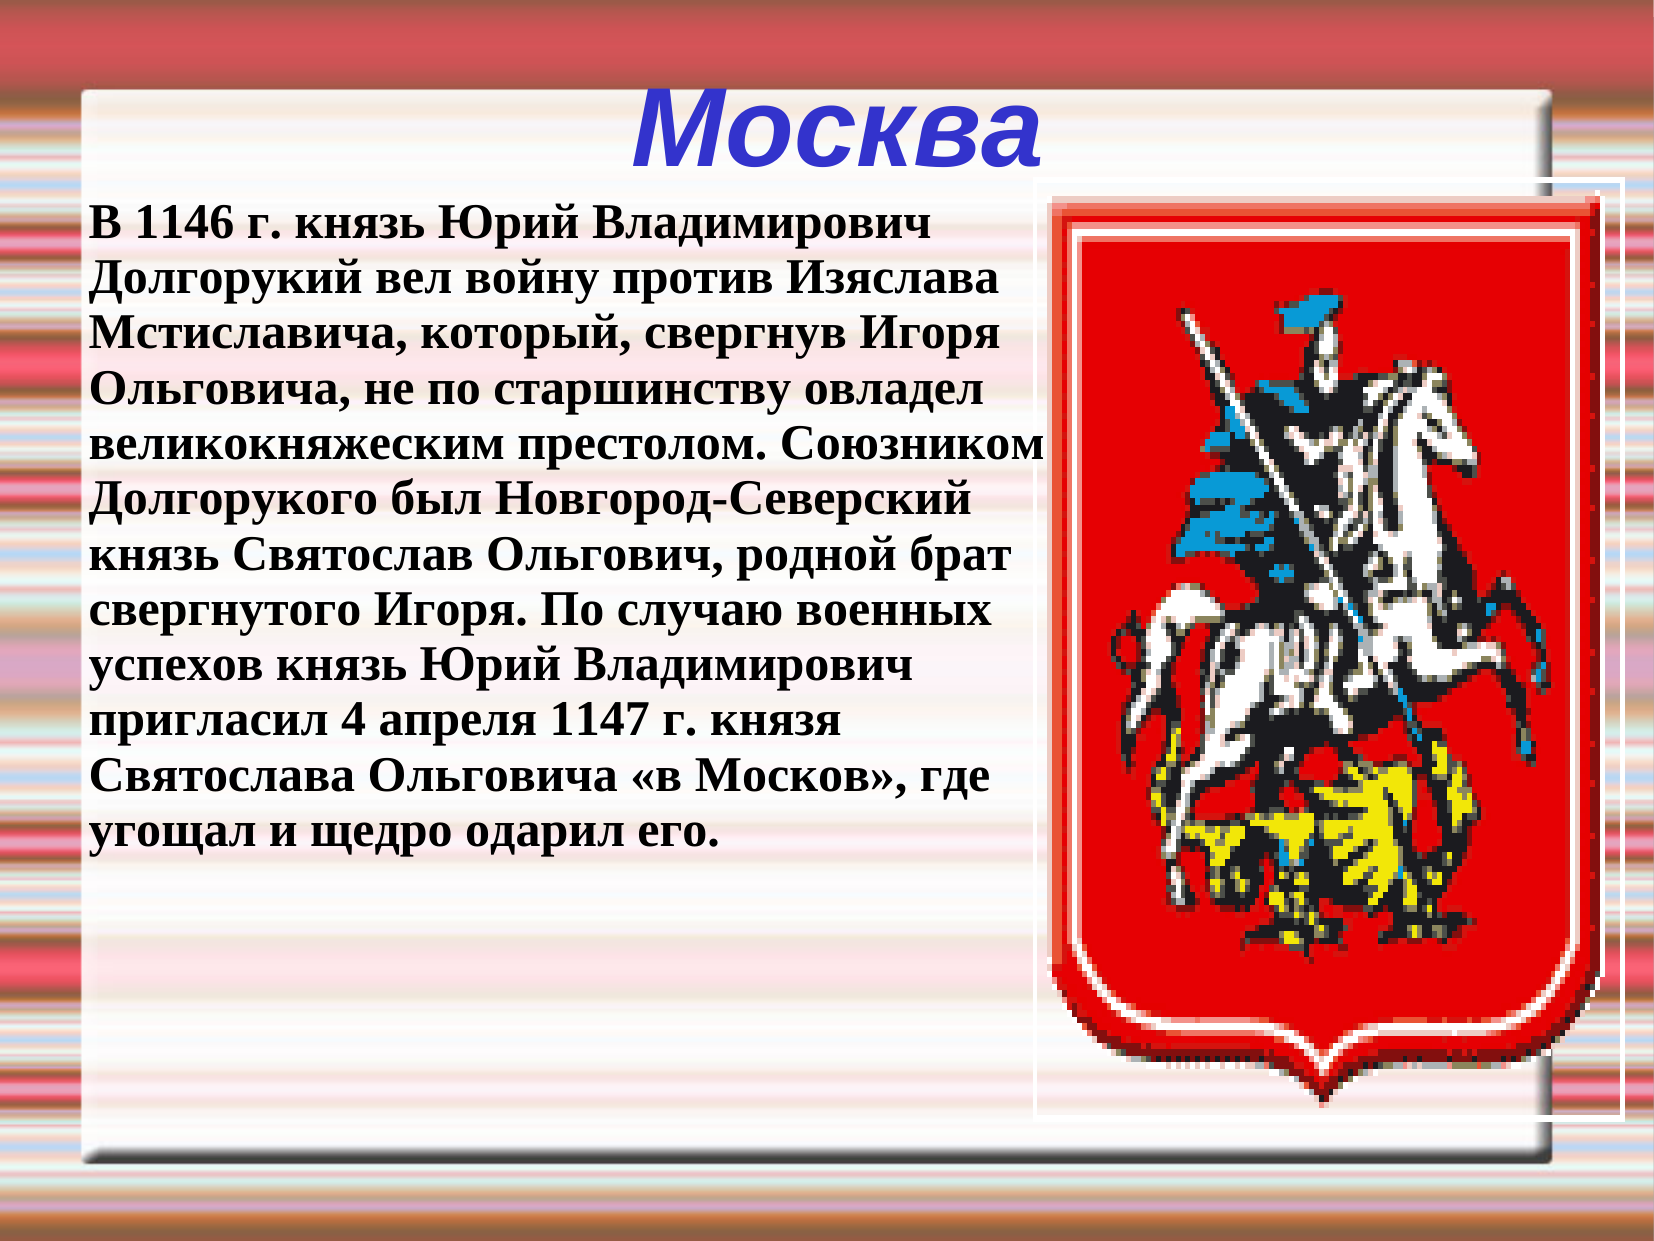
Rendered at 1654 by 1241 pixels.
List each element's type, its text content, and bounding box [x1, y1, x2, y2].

picture [0, 0, 1654, 1241]
title Москва [147, 59, 1560, 177]
list В 1146 г. князь Юрий Владимирович Долгорукий вел войну против Изяслава Мстиславича, который, свергнув Игоря Ольговича, не по старшинству овладел великокняжеским престолом. Союзником Долгорукого был Новгород-Северский князь Святослав Ольгович, родной брат свергнутого Игоря. По случаю военных успехов князь Юрий Владимирович пригласил 4 апреля 1147 г. князя Святослава Ольговича «в Москов», где угощал и щедро одарил его. [88, 147, 1063, 1241]
